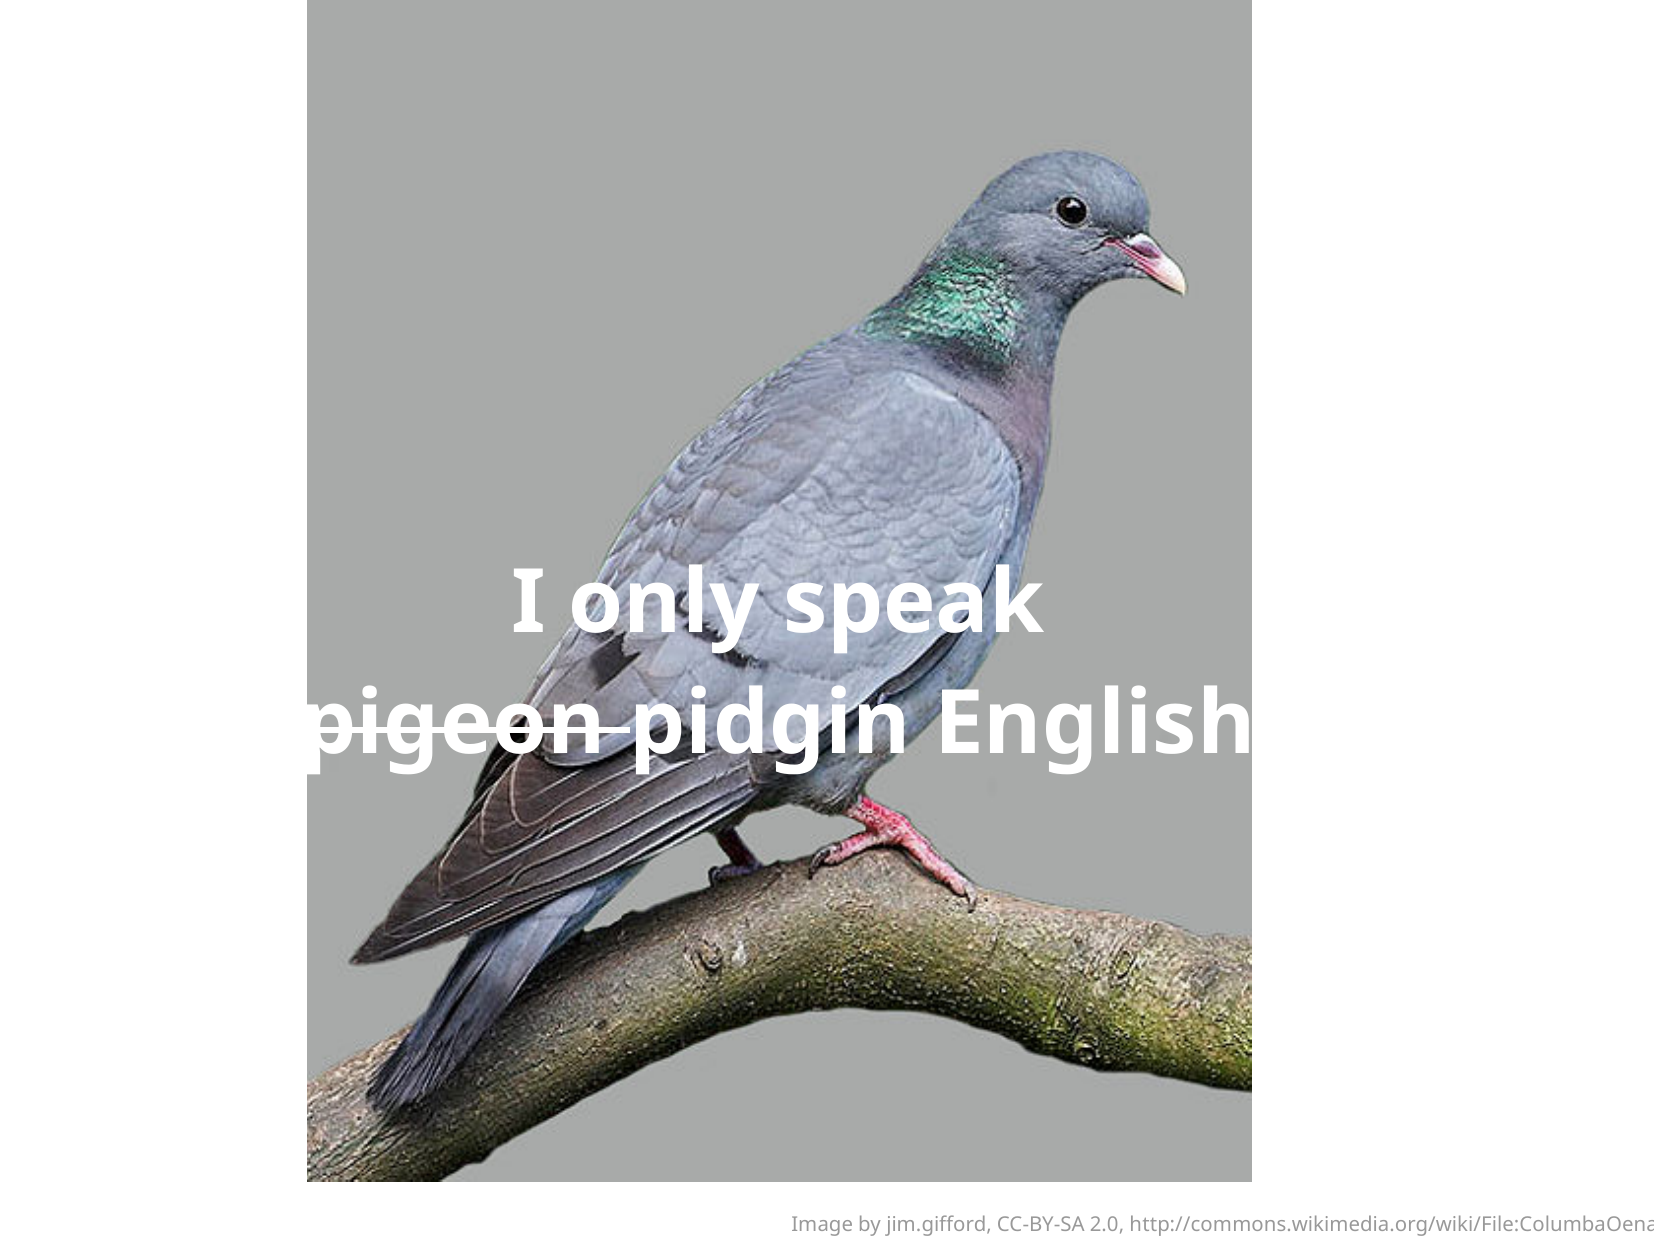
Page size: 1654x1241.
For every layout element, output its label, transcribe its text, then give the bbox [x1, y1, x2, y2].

list I only speak pigeon pidgin English [224, 537, 1264, 798]
list Image by jim.gifford, CC-BY-SA 2.0, http://commons.wikimedia.org/wiki/File:ColumbaOenas.jpg [791, 1181, 1654, 1241]
picture [307, 0, 1252, 537]
picture [307, 798, 1252, 1182]
